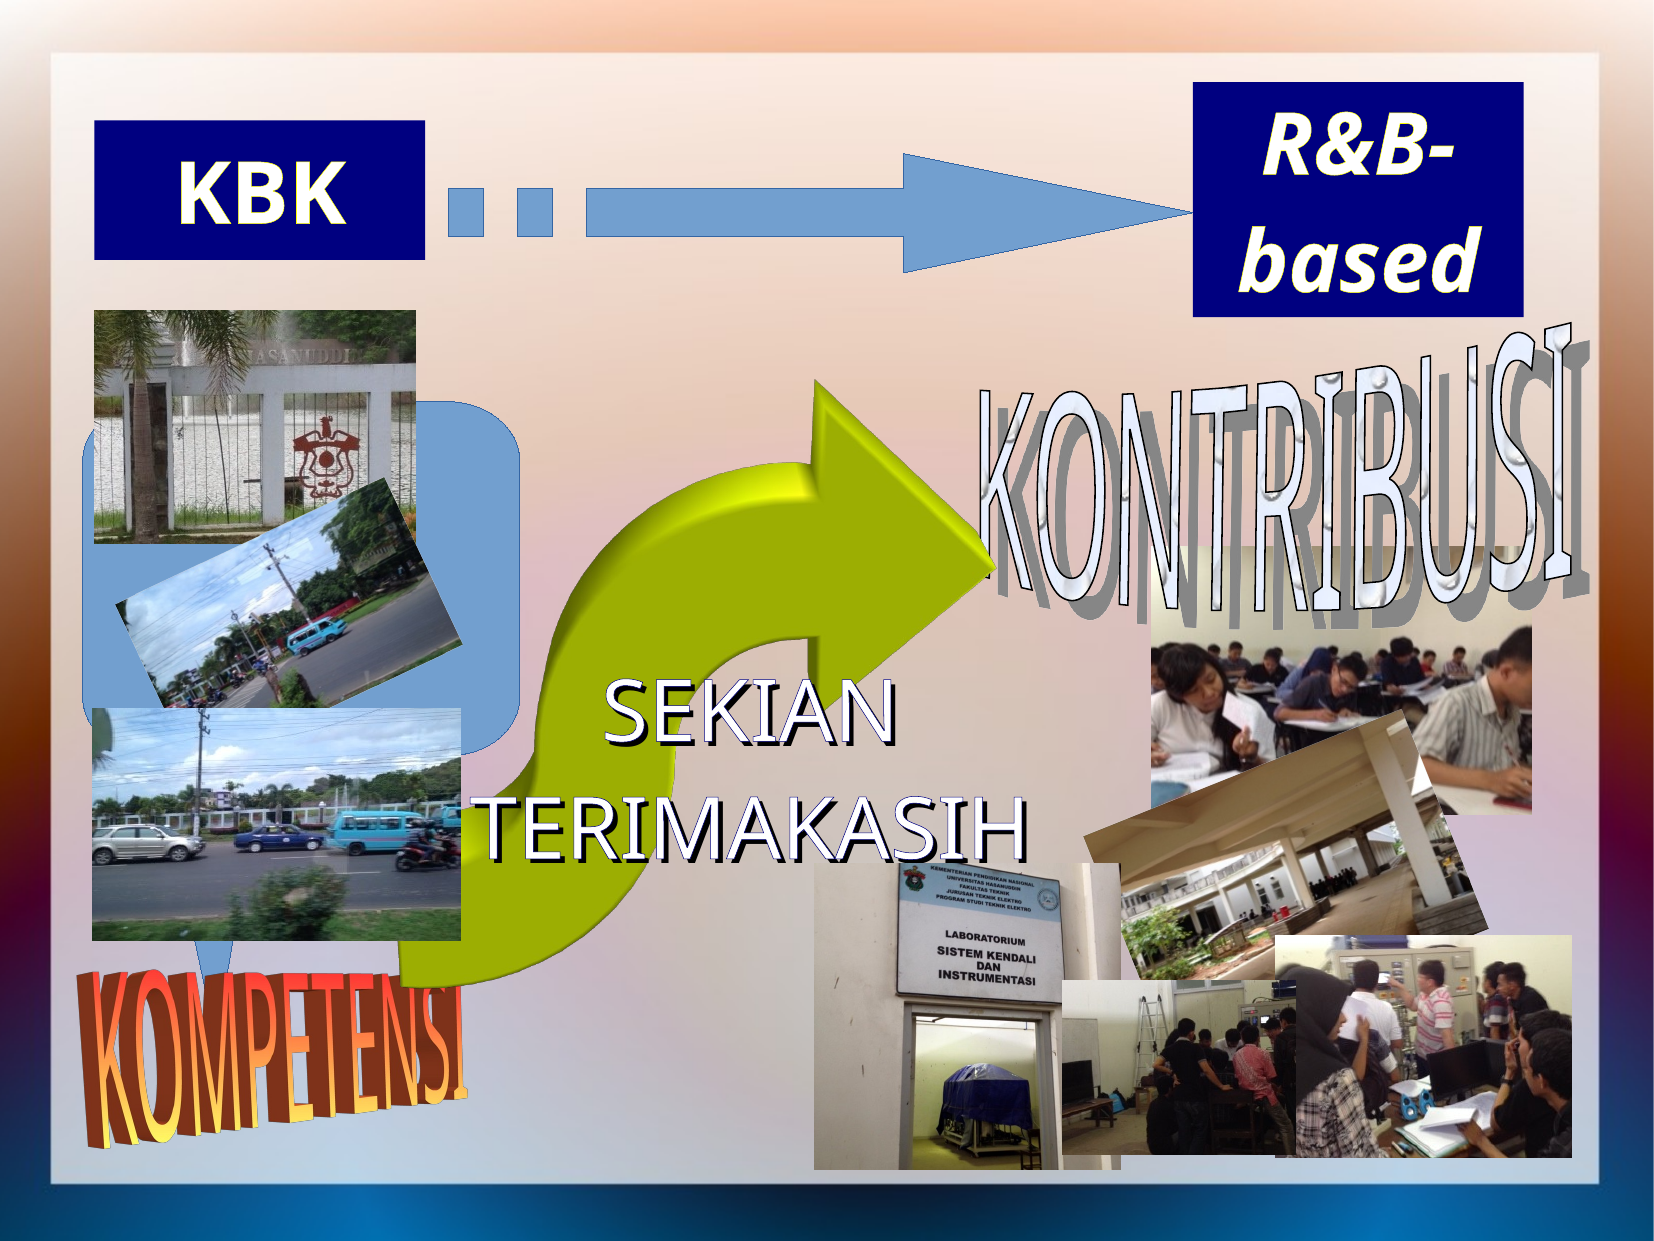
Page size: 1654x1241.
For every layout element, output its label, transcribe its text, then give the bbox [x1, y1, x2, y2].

text_box [194, 941, 233, 984]
text_box KONTRIBUSI [1490, 332, 1537, 592]
text_box [517, 188, 553, 237]
text_box [82, 428, 239, 726]
text_box KONTRIBUSI [1313, 372, 1343, 611]
title KBK [94, 120, 426, 260]
text_box KONTRIBUSI [1191, 385, 1247, 611]
text_box [586, 153, 1193, 273]
text_box KONTRIBUSI [1037, 391, 1105, 601]
text_box KONTRIBUSI [1420, 345, 1477, 603]
text_box [448, 188, 484, 237]
title R&B-based [1192, 102, 1524, 297]
text_box KONTRIBUSI [1544, 322, 1571, 580]
text_box KONTRIBUSI [1354, 365, 1406, 610]
text_box SEKIAN TERIMAKASIH [437, 669, 1063, 864]
picture [0, 0, 1654, 1241]
text_box KONTRIBUSI [1119, 391, 1181, 609]
text_box KONTRIBUSI [1254, 381, 1308, 611]
text_box KONTRIBUSI [980, 390, 1033, 591]
text_box [331, 401, 520, 708]
